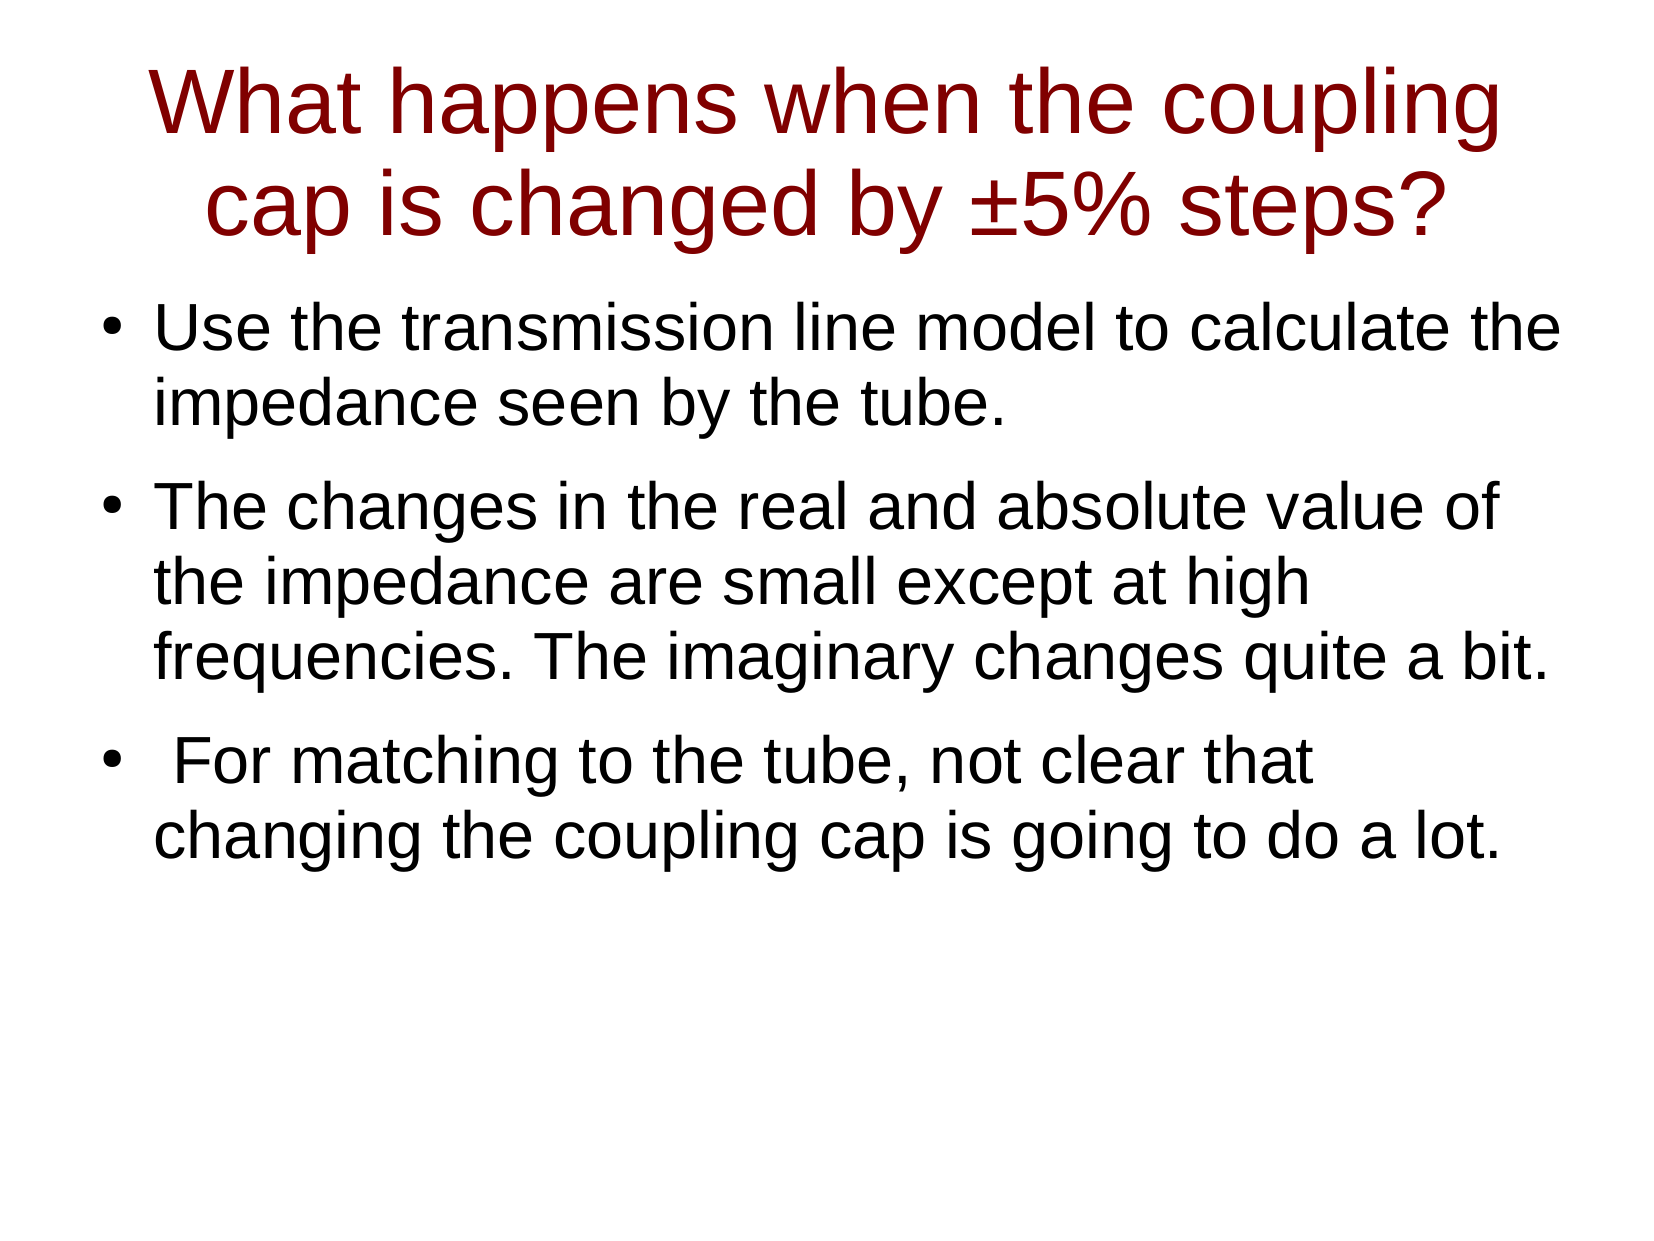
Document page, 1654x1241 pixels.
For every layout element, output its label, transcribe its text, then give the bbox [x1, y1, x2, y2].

title What happens when the coupling cap is changed by ±5% steps? [82, 49, 1571, 257]
list Use the transmission line model to calculate the impedance seen by the tube. The changes in the real and absolute value of the impedance are small except at high frequencies. The imaginary changes quite a bit. For matching to the tube, not clear that changing the coupling cap is going to do a lot. [82, 290, 1571, 1010]
